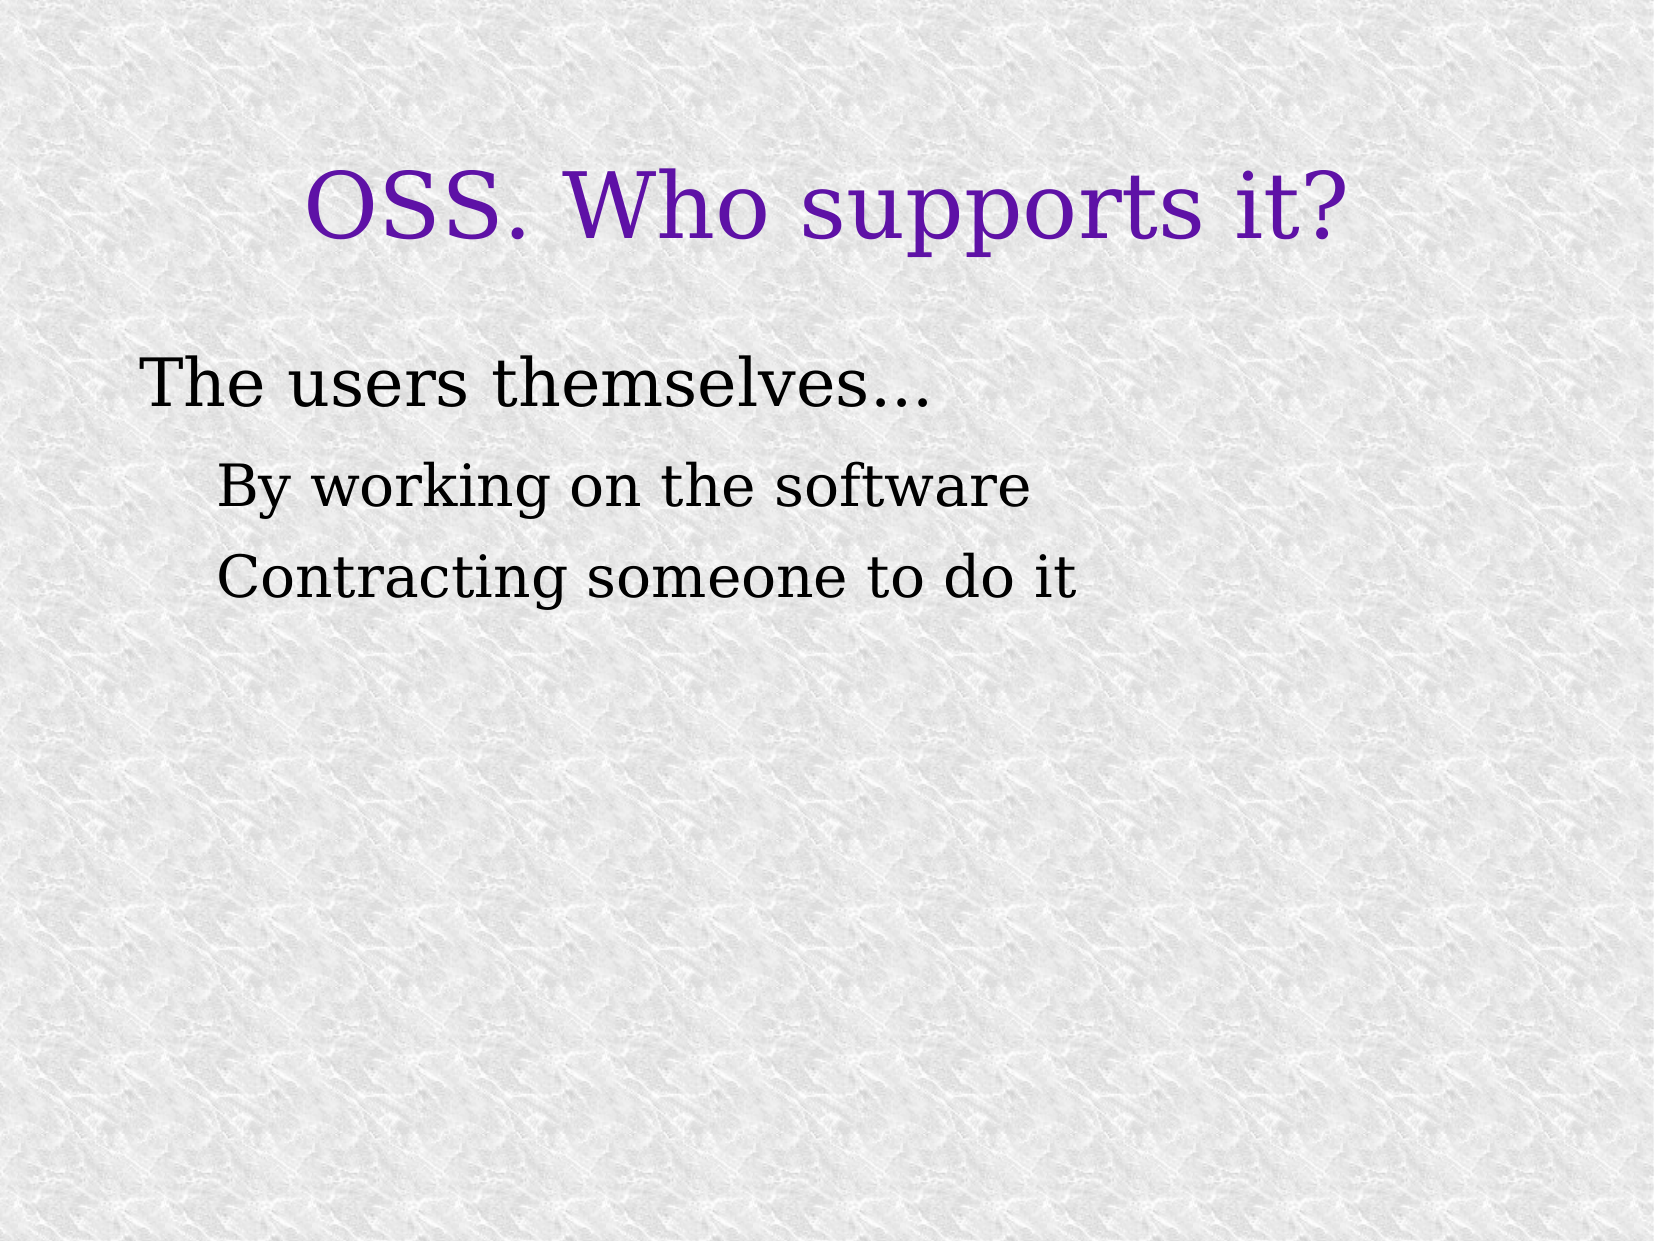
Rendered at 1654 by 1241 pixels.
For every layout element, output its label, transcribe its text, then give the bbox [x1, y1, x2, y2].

picture [0, 0, 1654, 1241]
title OSS. Who supports it? [121, 102, 1534, 311]
list The users themselves... By working on the software Contracting someone to do it [121, 344, 1534, 1127]
